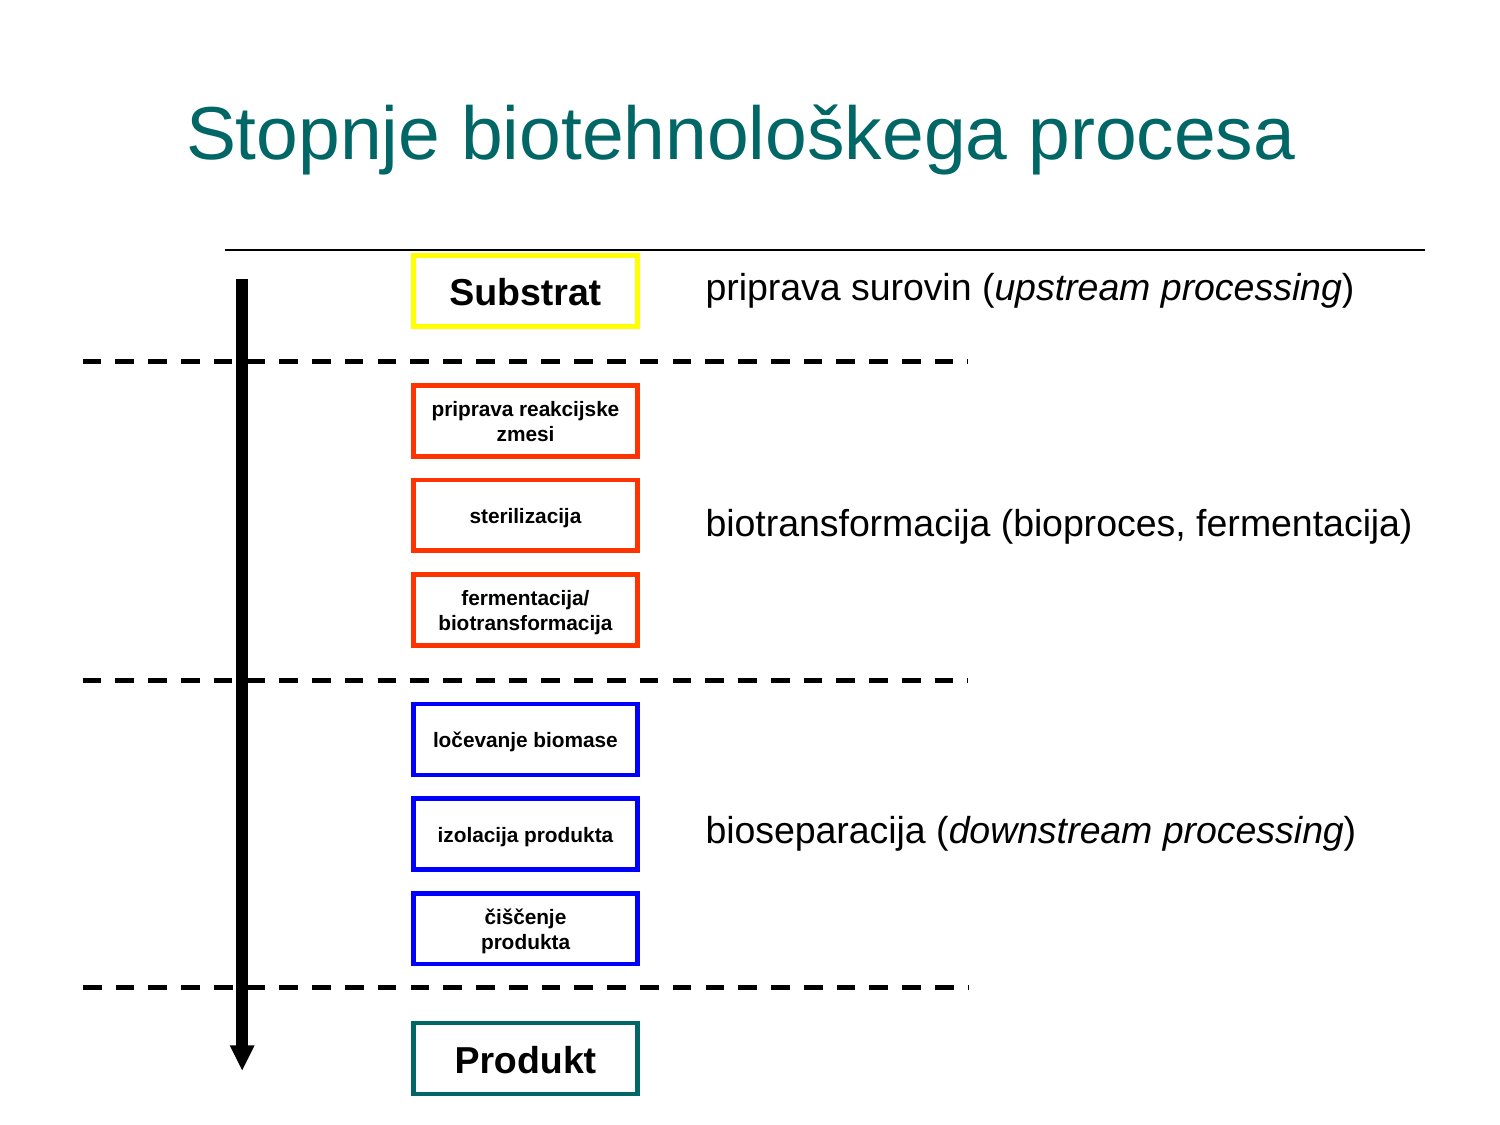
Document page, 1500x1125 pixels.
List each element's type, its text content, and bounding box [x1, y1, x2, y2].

text_box čiščenje produkta [413, 893, 638, 965]
text_box Substrat [413, 255, 638, 327]
text_box Produkt [413, 1023, 638, 1094]
text_box sterilizacija [413, 479, 638, 551]
title Stopnje biotehnološkega procesa [171, 77, 1419, 183]
text_box priprava surovin (upstream processing) [690, 255, 1459, 316]
text_box biotransformacija (bioproces, fermentacija) [690, 491, 1459, 553]
text_box fermentacija/ biotransformacija [413, 574, 638, 646]
text_box izolacija produkta [413, 798, 638, 870]
text_box bioseparacija (downstream processing) [690, 798, 1459, 860]
text_box ločevanje biomase [413, 704, 638, 775]
text_box priprava reakcijske zmesi [413, 385, 638, 457]
